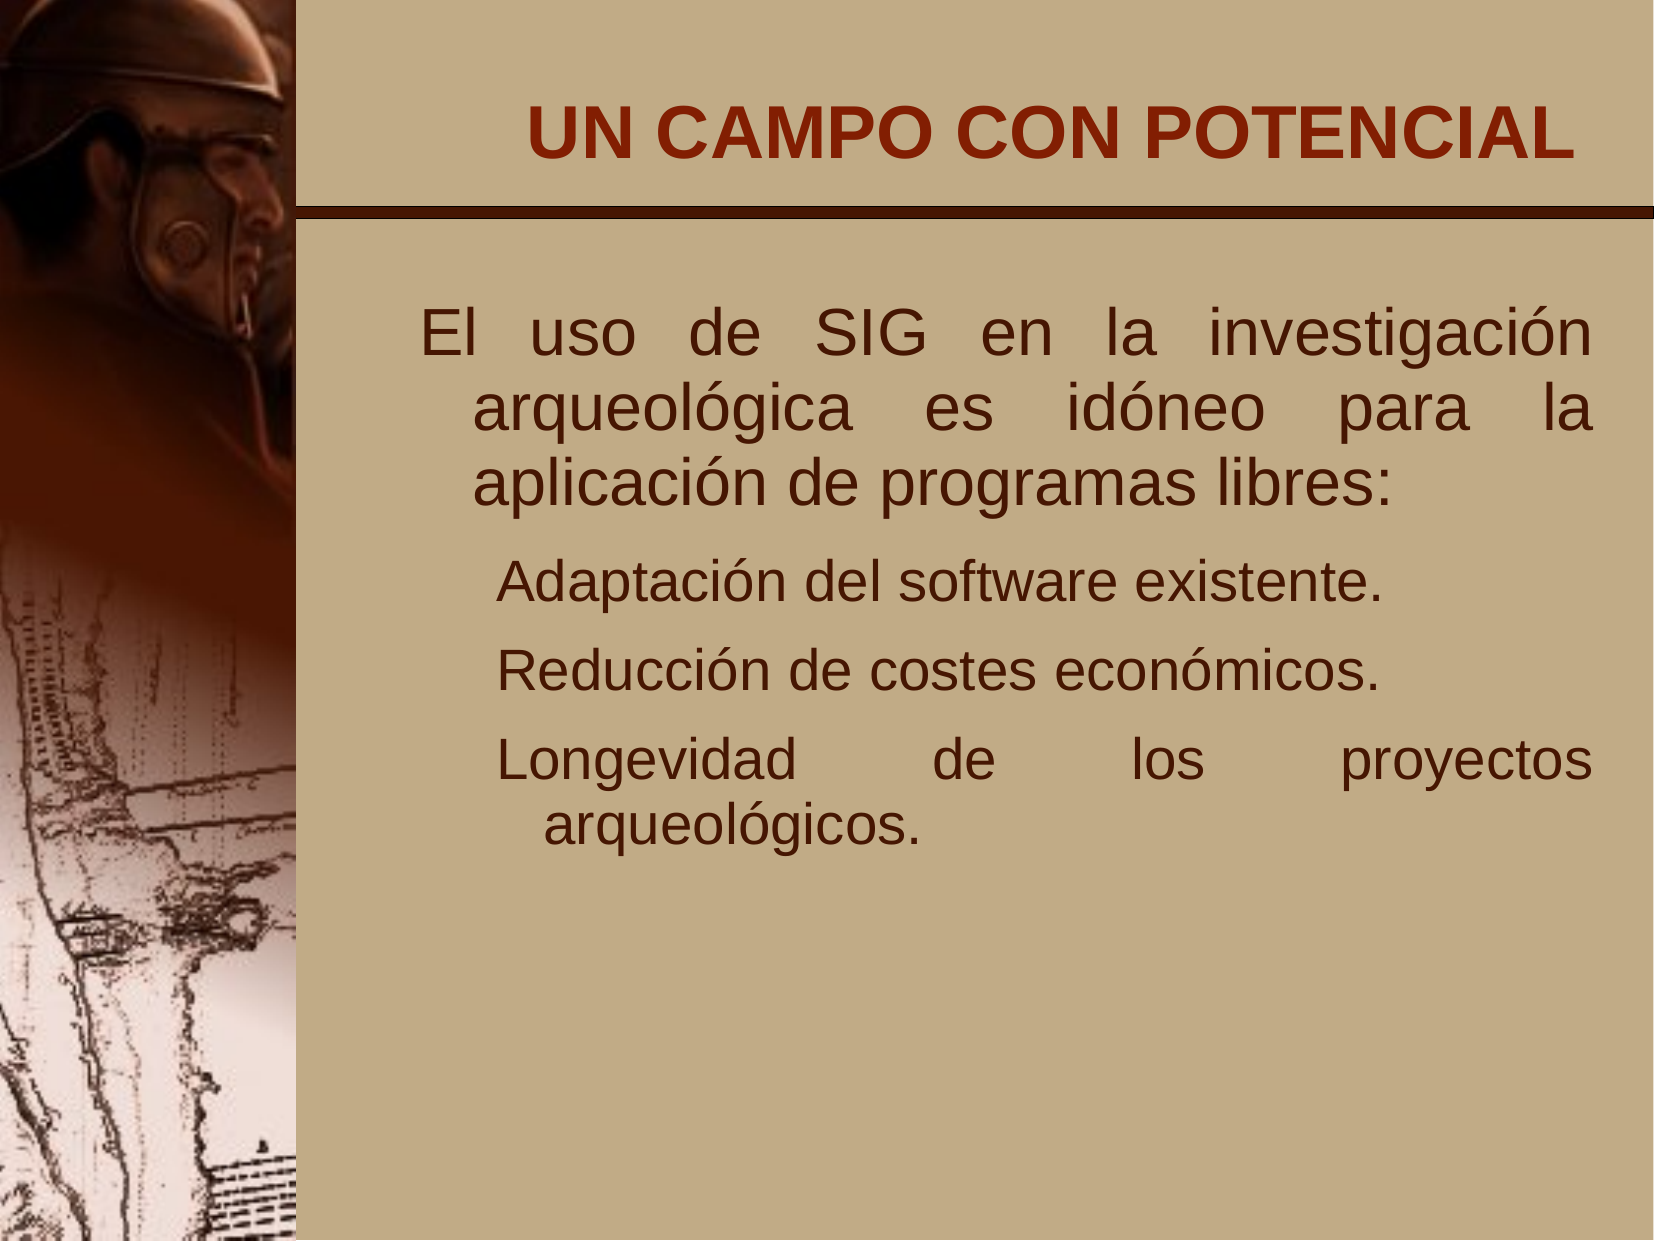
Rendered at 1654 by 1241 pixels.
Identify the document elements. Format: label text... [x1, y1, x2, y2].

list El uso de SIG en la investigación arqueológica es idóneo para la aplicación de programas libres: Adaptación del software existente. Reducción de costes económicos. Longevidad de los proyectos arqueológicos. [401, 295, 1595, 1182]
title UN CAMPO CON POTENCIAL [88, 36, 1577, 230]
picture [0, 0, 296, 1241]
